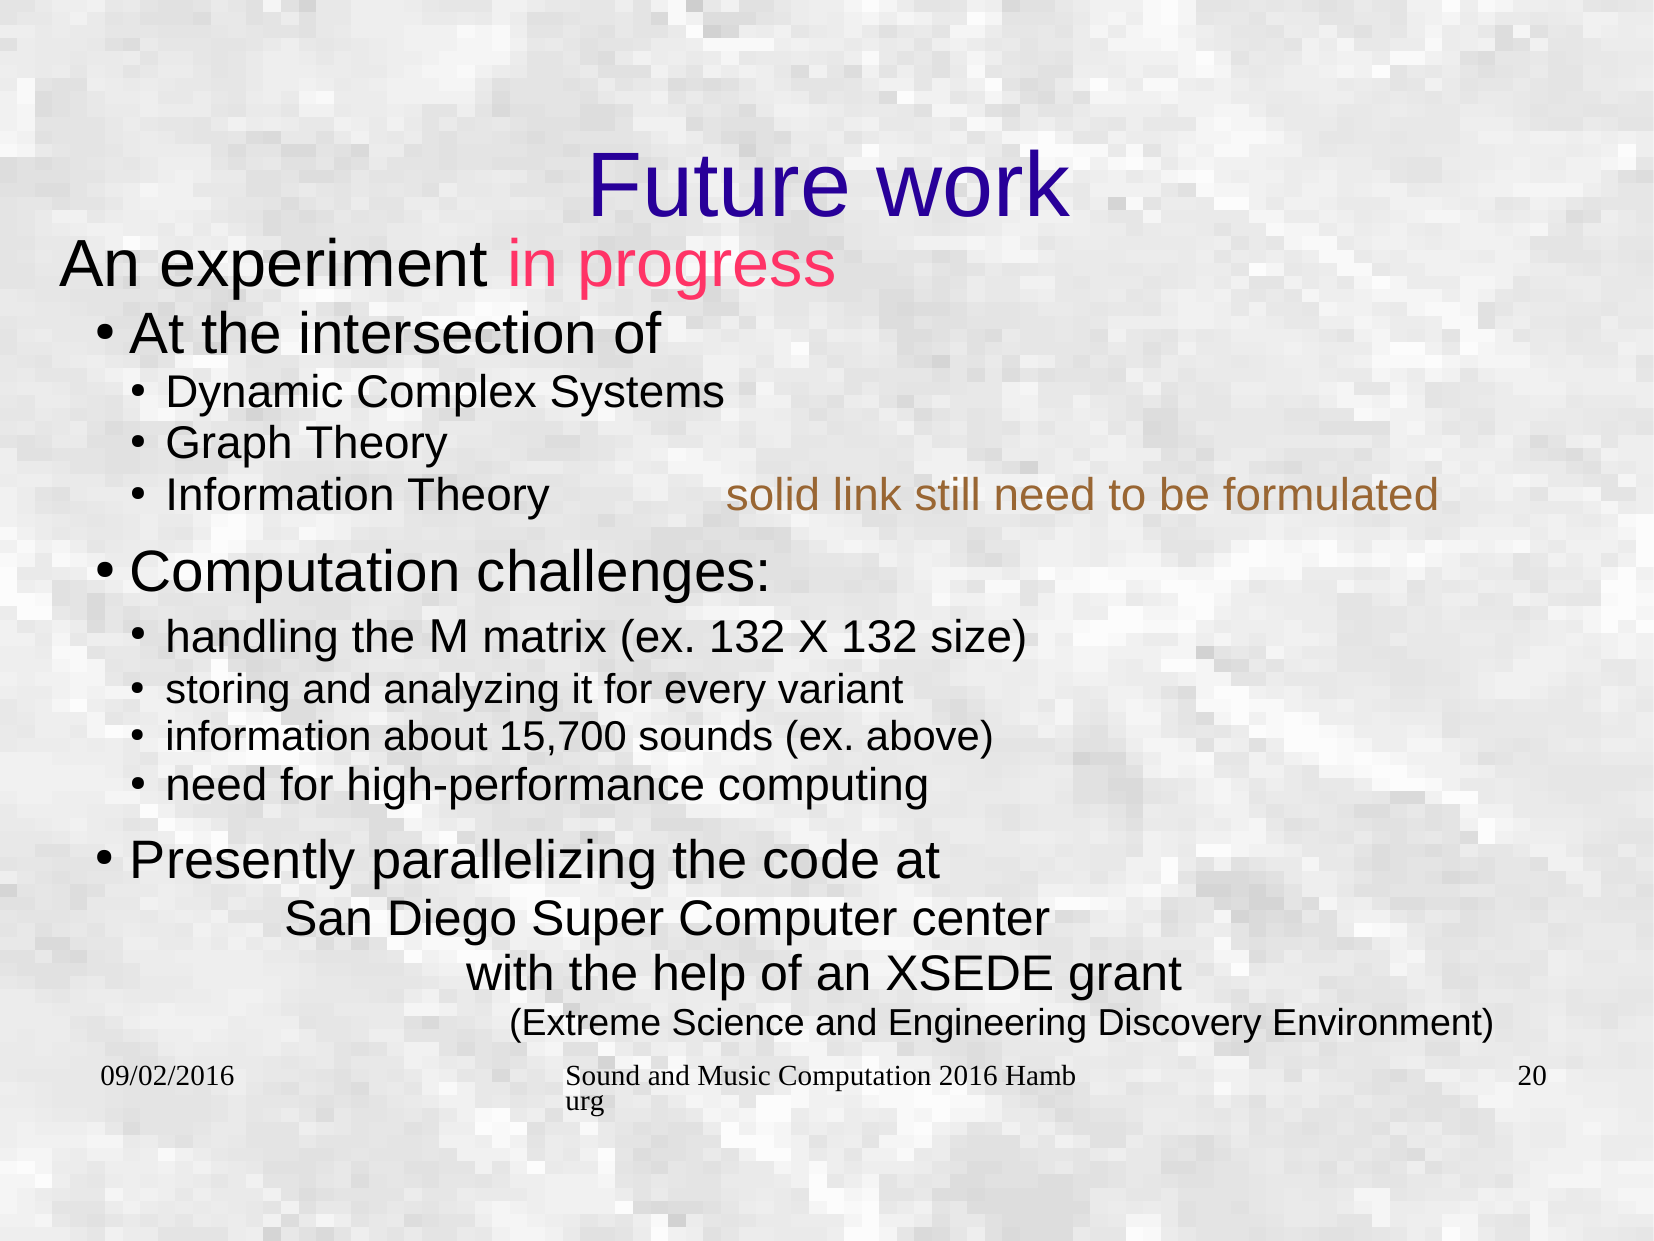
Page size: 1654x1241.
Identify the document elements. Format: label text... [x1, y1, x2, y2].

subtitle An experiment in progress At the intersection of Dynamic Complex Systems Graph Theory Information Theory solid link still need to be formulated Computation challenges: handling the M matrix (ex. 132 X 132 size) storing and analyzing it for every variant information about 15,700 sounds (ex. above) need for high-performance computing Presently parallelizing the code at San Diego Super Computer center with the help of an XSEDE grant (Extreme Science and Engineering Discovery Environment) [59, 225, 1501, 1241]
title Future work [120, 107, 1538, 263]
picture [0, 0, 1654, 1241]
